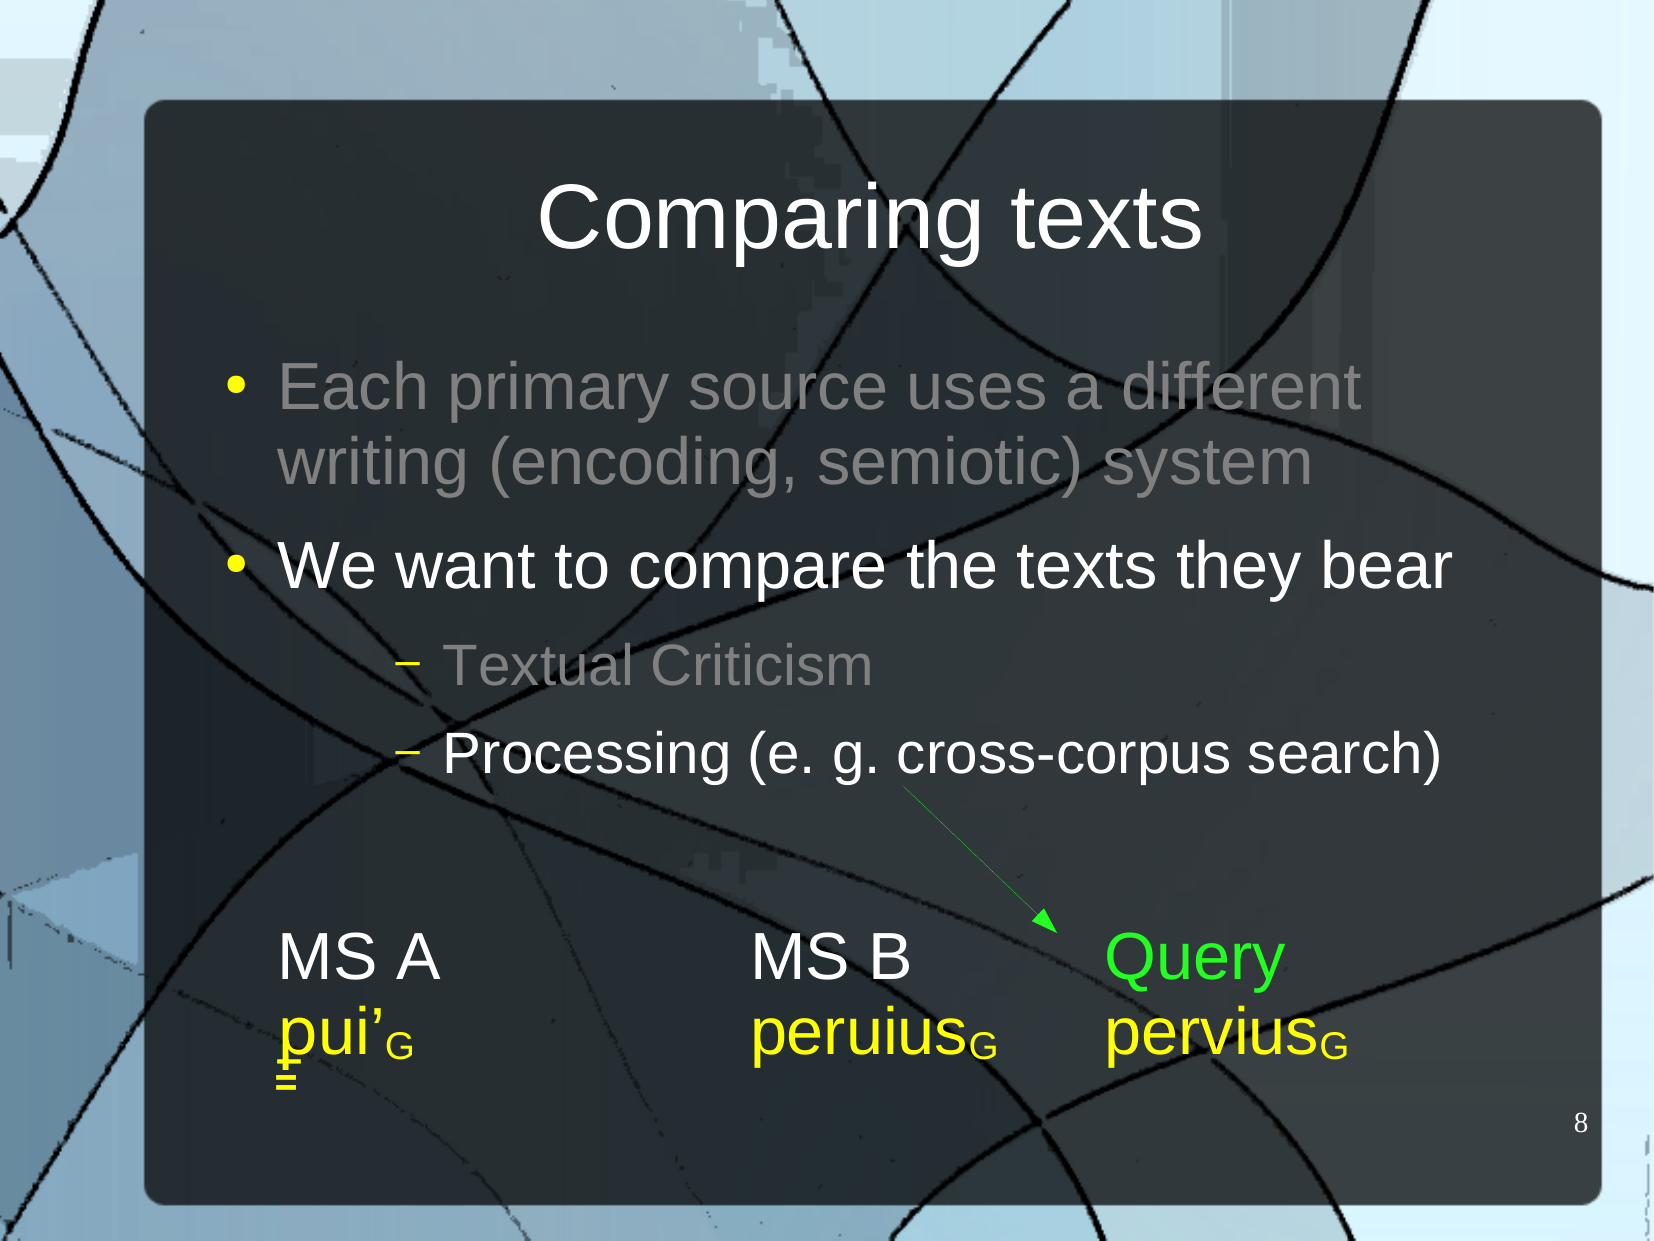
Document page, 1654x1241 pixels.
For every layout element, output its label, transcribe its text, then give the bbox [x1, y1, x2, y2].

list Each primary source uses a different writing (encoding, semiotic) system We want to compare the texts they bear Textual Criticism Processing (e. g. cross-corpus search) [206, 349, 1571, 787]
picture [0, 0, 1654, 1241]
title Comparing texts [159, 108, 1583, 325]
list MS A MS B Query ꝑ̱̱ui’G peruiusG perviusG [206, 815, 1571, 1241]
